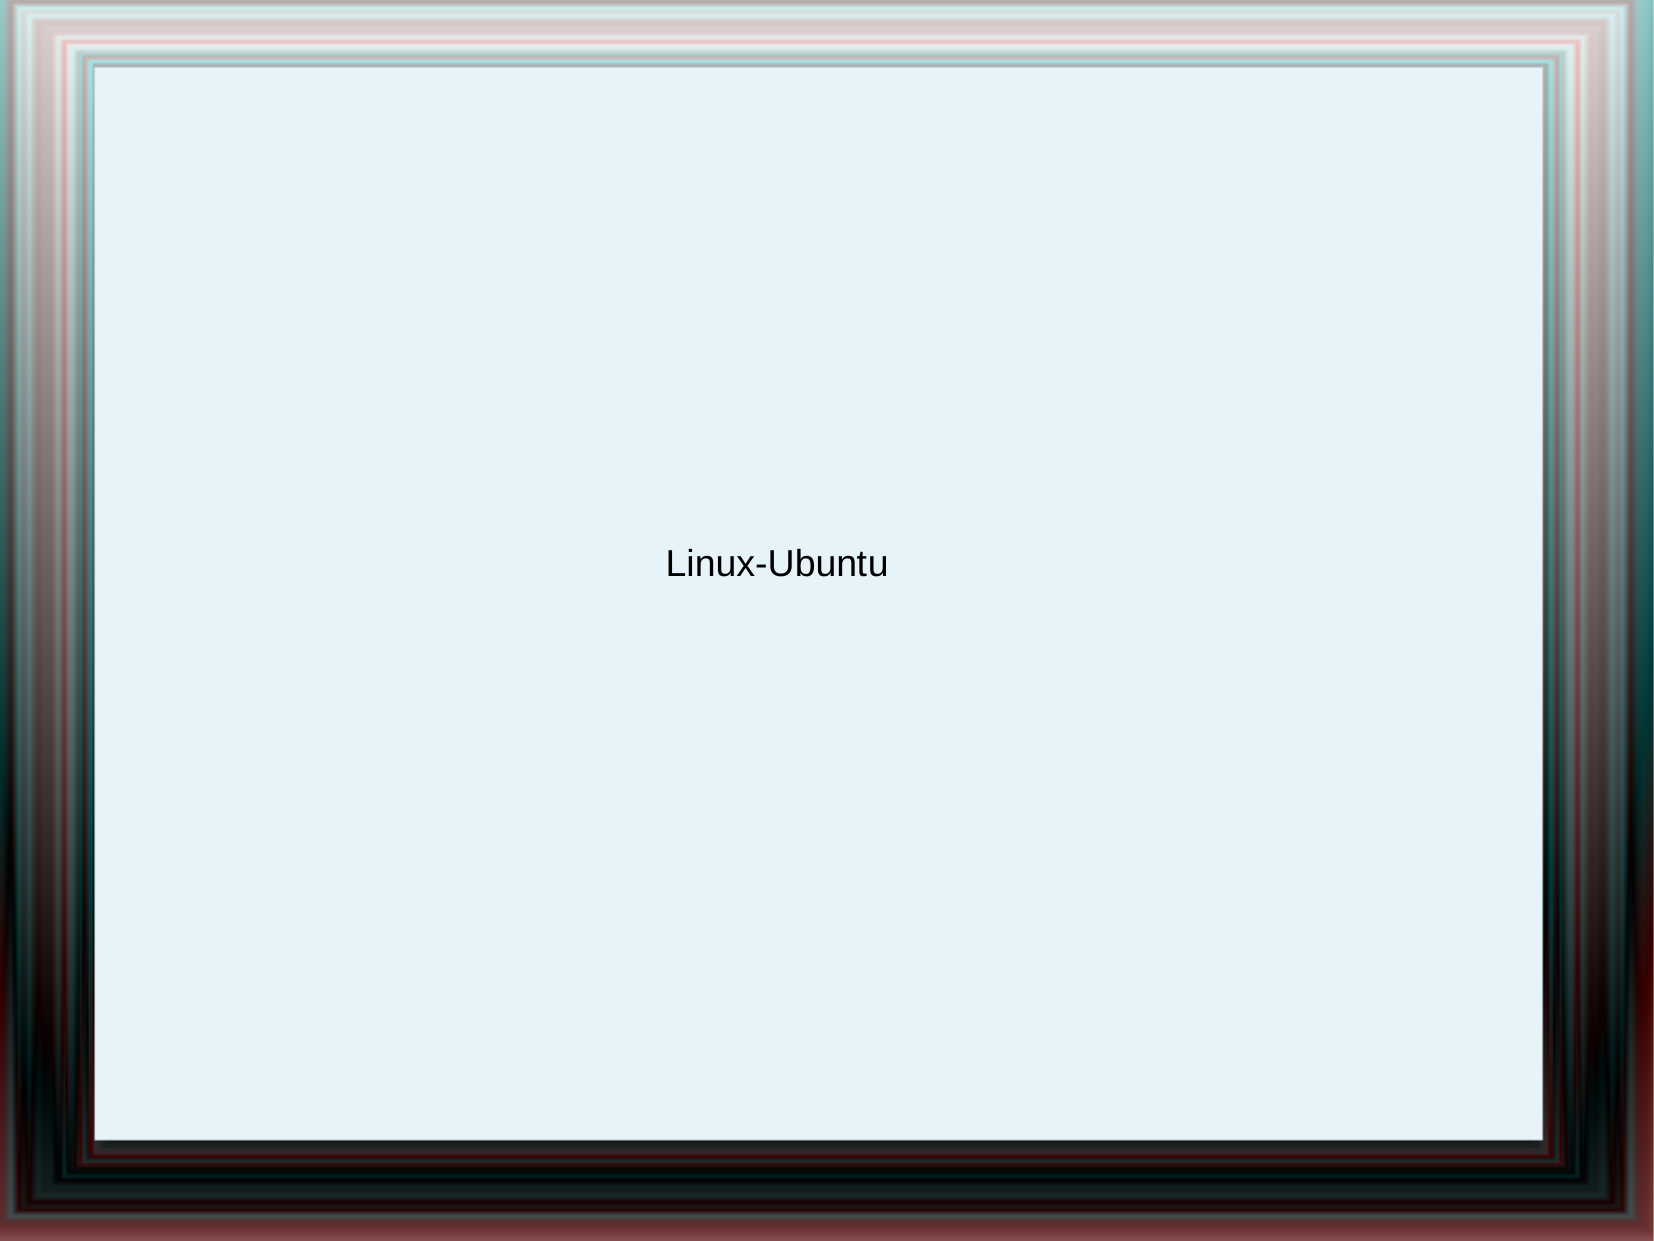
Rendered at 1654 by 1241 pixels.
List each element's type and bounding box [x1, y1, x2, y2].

picture [0, 0, 1654, 1241]
chart [273, 540, 1278, 718]
